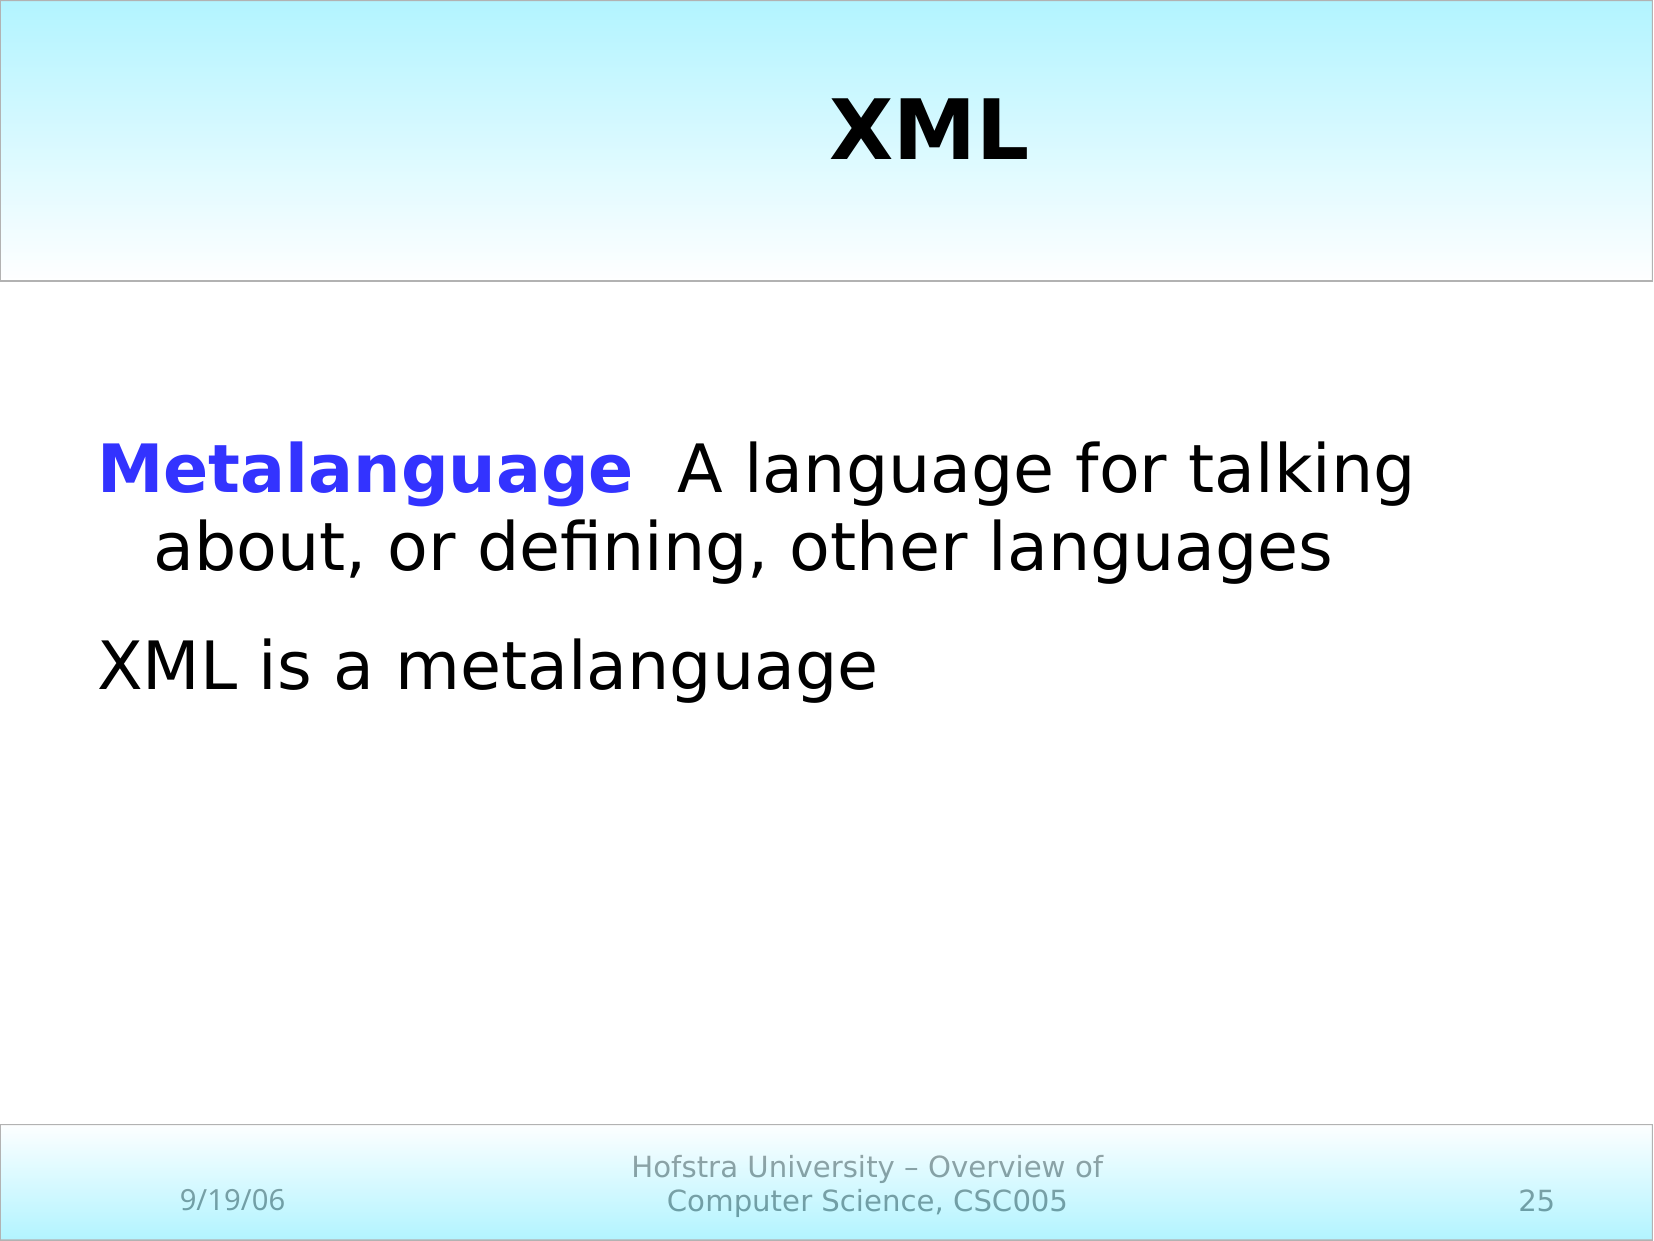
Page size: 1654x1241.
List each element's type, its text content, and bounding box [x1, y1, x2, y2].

title XML [247, 27, 1612, 235]
list Metalanguage A language for talking about, or defining, other languages XML is a metalanguage [82, 303, 1571, 1131]
